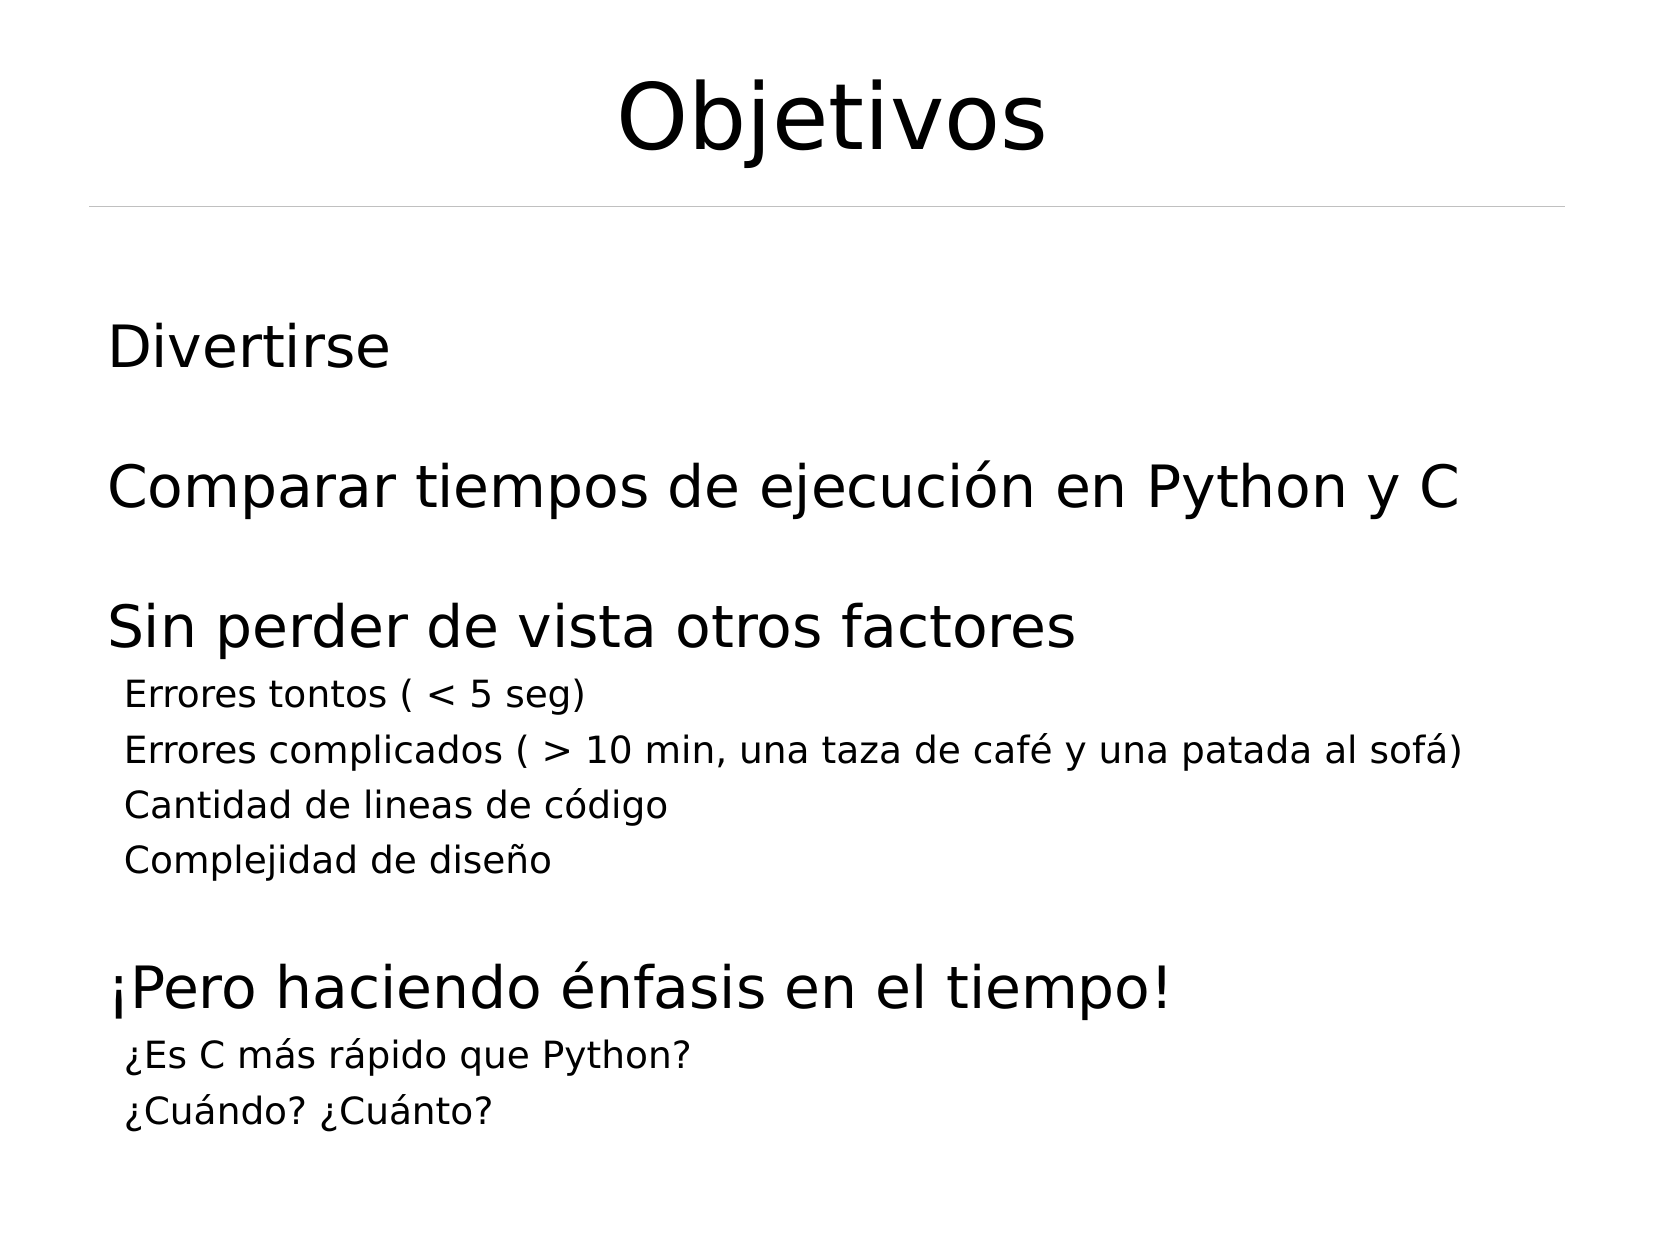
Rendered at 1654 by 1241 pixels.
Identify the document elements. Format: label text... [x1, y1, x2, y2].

subtitle Divertirse Comparar tiempos de ejecución en Python y C Sin perder de vista otros factores Errores tontos ( < 5 seg) Errores complicados ( > 10 min, una taza de café y una patada al sofá) Cantidad de lineas de código Complejidad de diseño ¡Pero haciendo énfasis en el tiempo! ¿Es C más rápido que Python? ¿Cuándo? ¿Cuánto? [88, 206, 1571, 1241]
title Objetivos [88, 29, 1577, 207]
